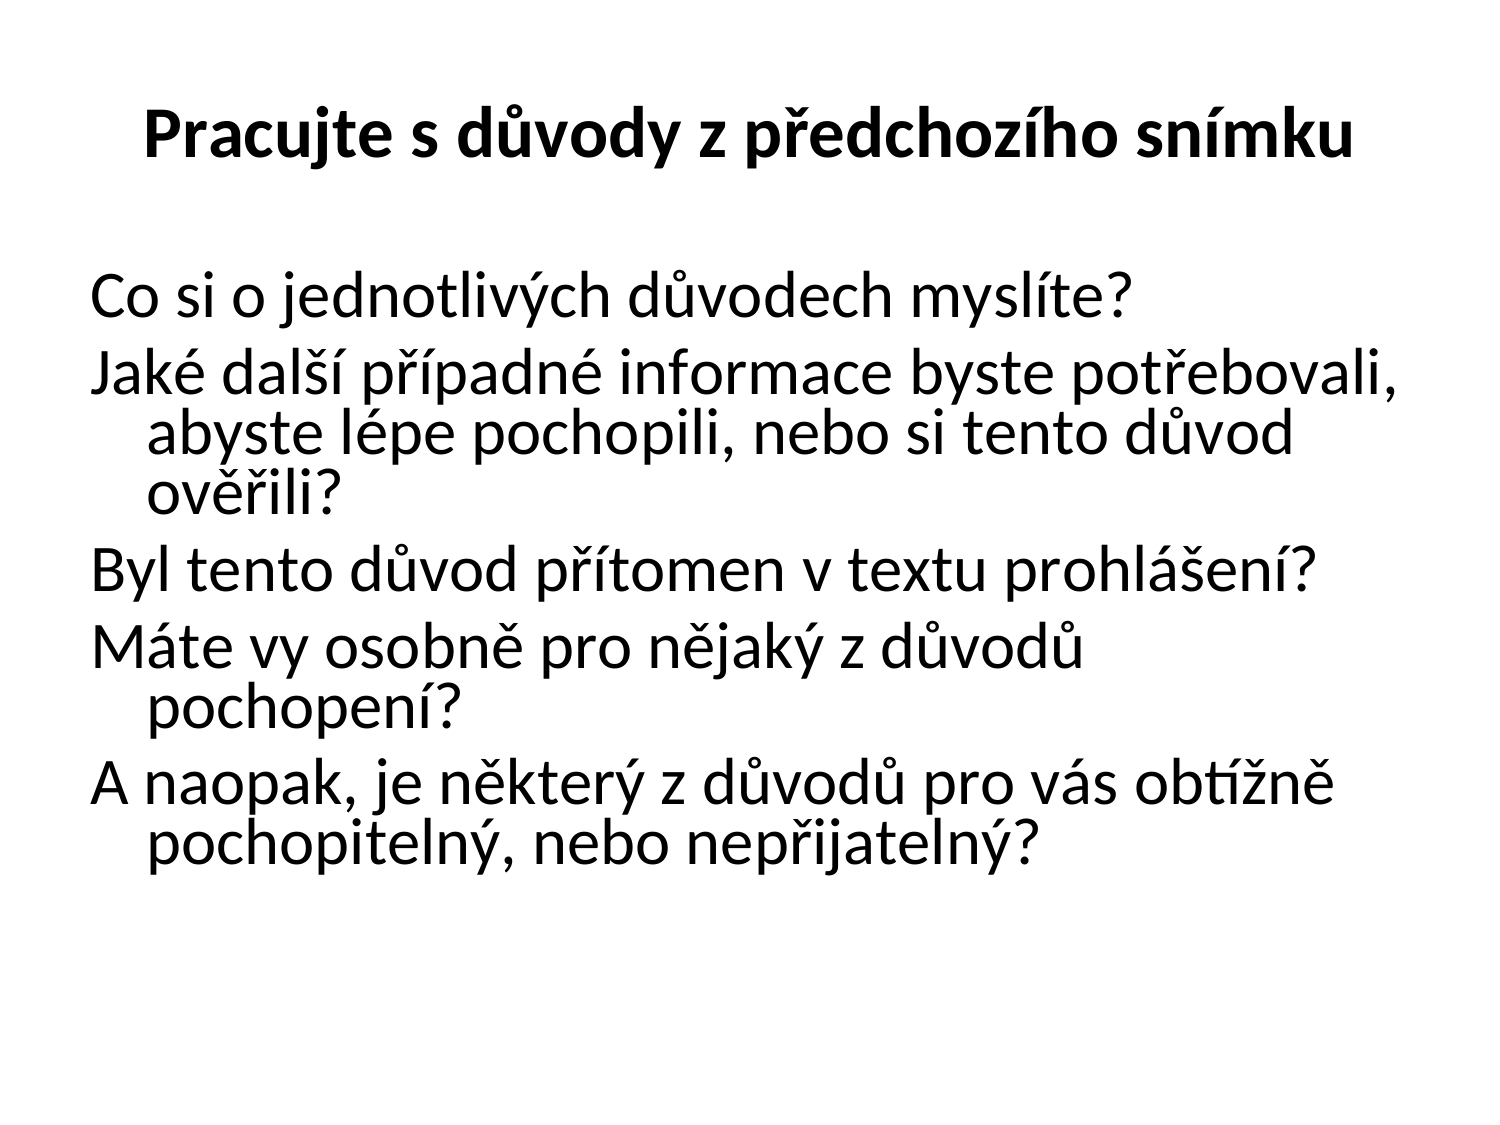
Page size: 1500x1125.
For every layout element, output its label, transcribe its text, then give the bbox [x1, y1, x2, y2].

title Pracujte s důvody z předchozího snímku [75, 45, 1426, 233]
list Co si o jednotlivých důvodech myslíte? Jaké další případné informace byste potřebovali, abyste lépe pochopili, nebo si tento důvod ověřili? Byl tento důvod přítomen v textu prohlášení? Máte vy osobně pro nějaký z důvodů pochopení? A naopak, je některý z důvodů pro vás obtížně pochopitelný, nebo nepřijatelný? [75, 262, 1426, 1006]
